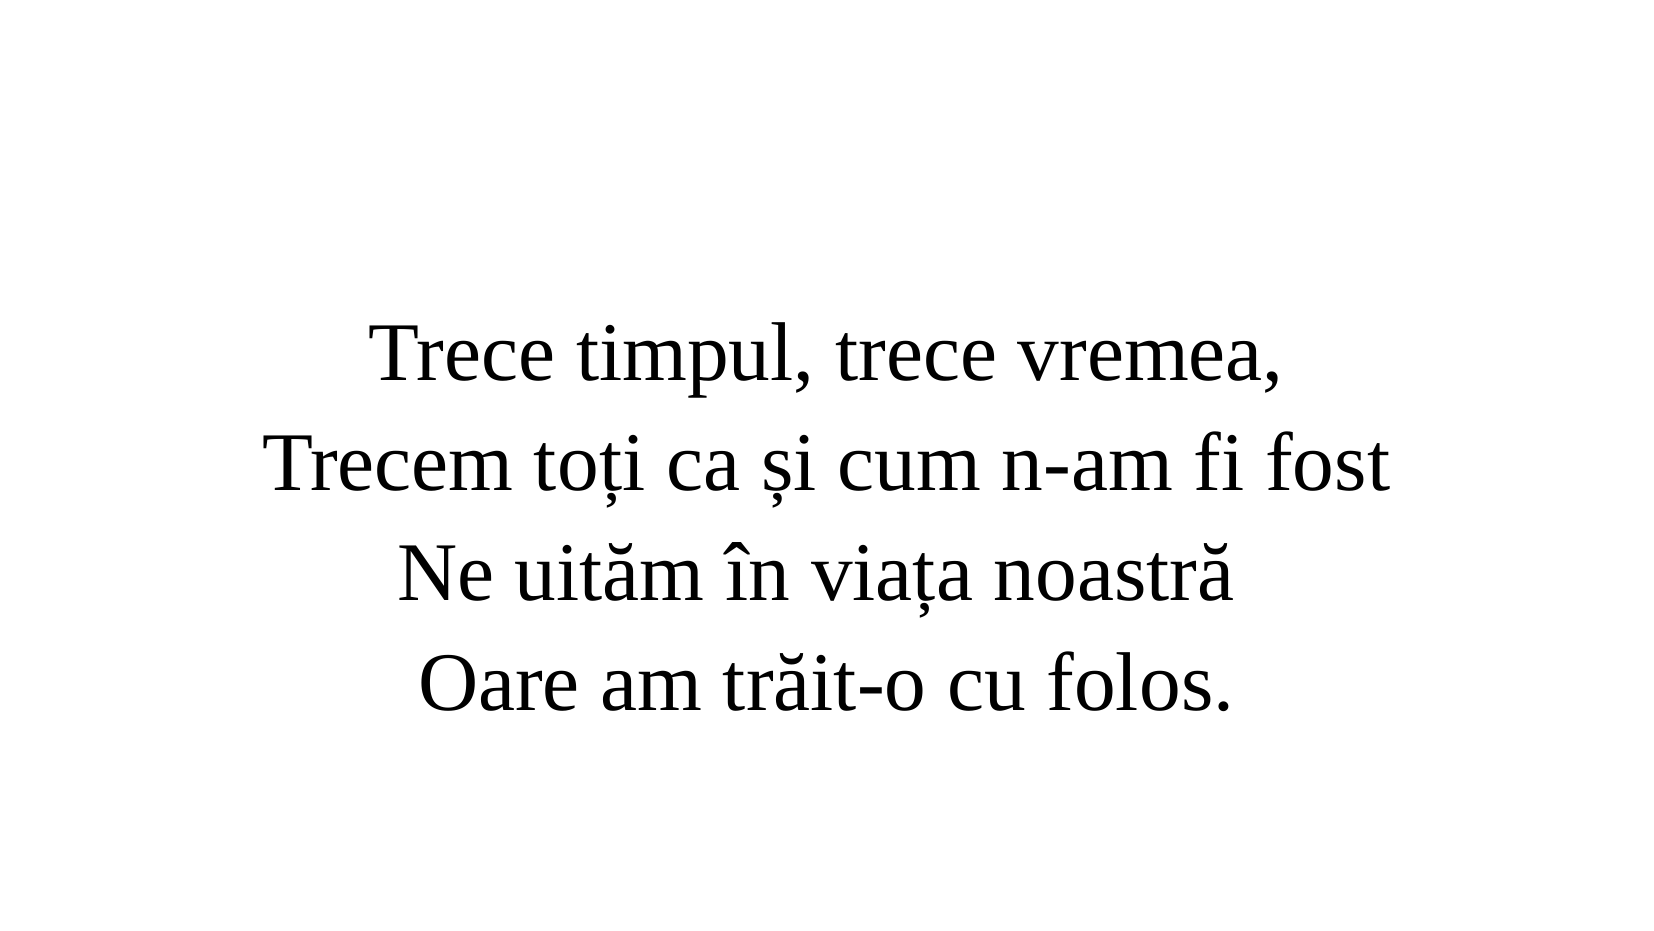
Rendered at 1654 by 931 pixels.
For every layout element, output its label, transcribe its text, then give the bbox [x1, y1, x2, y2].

subtitle Trece timpul, trece vremea, Trecem toți ca și cum n-am fi fost Ne uităm în viața noastră Oare am trăit-o cu folos. [0, 279, 1654, 641]
